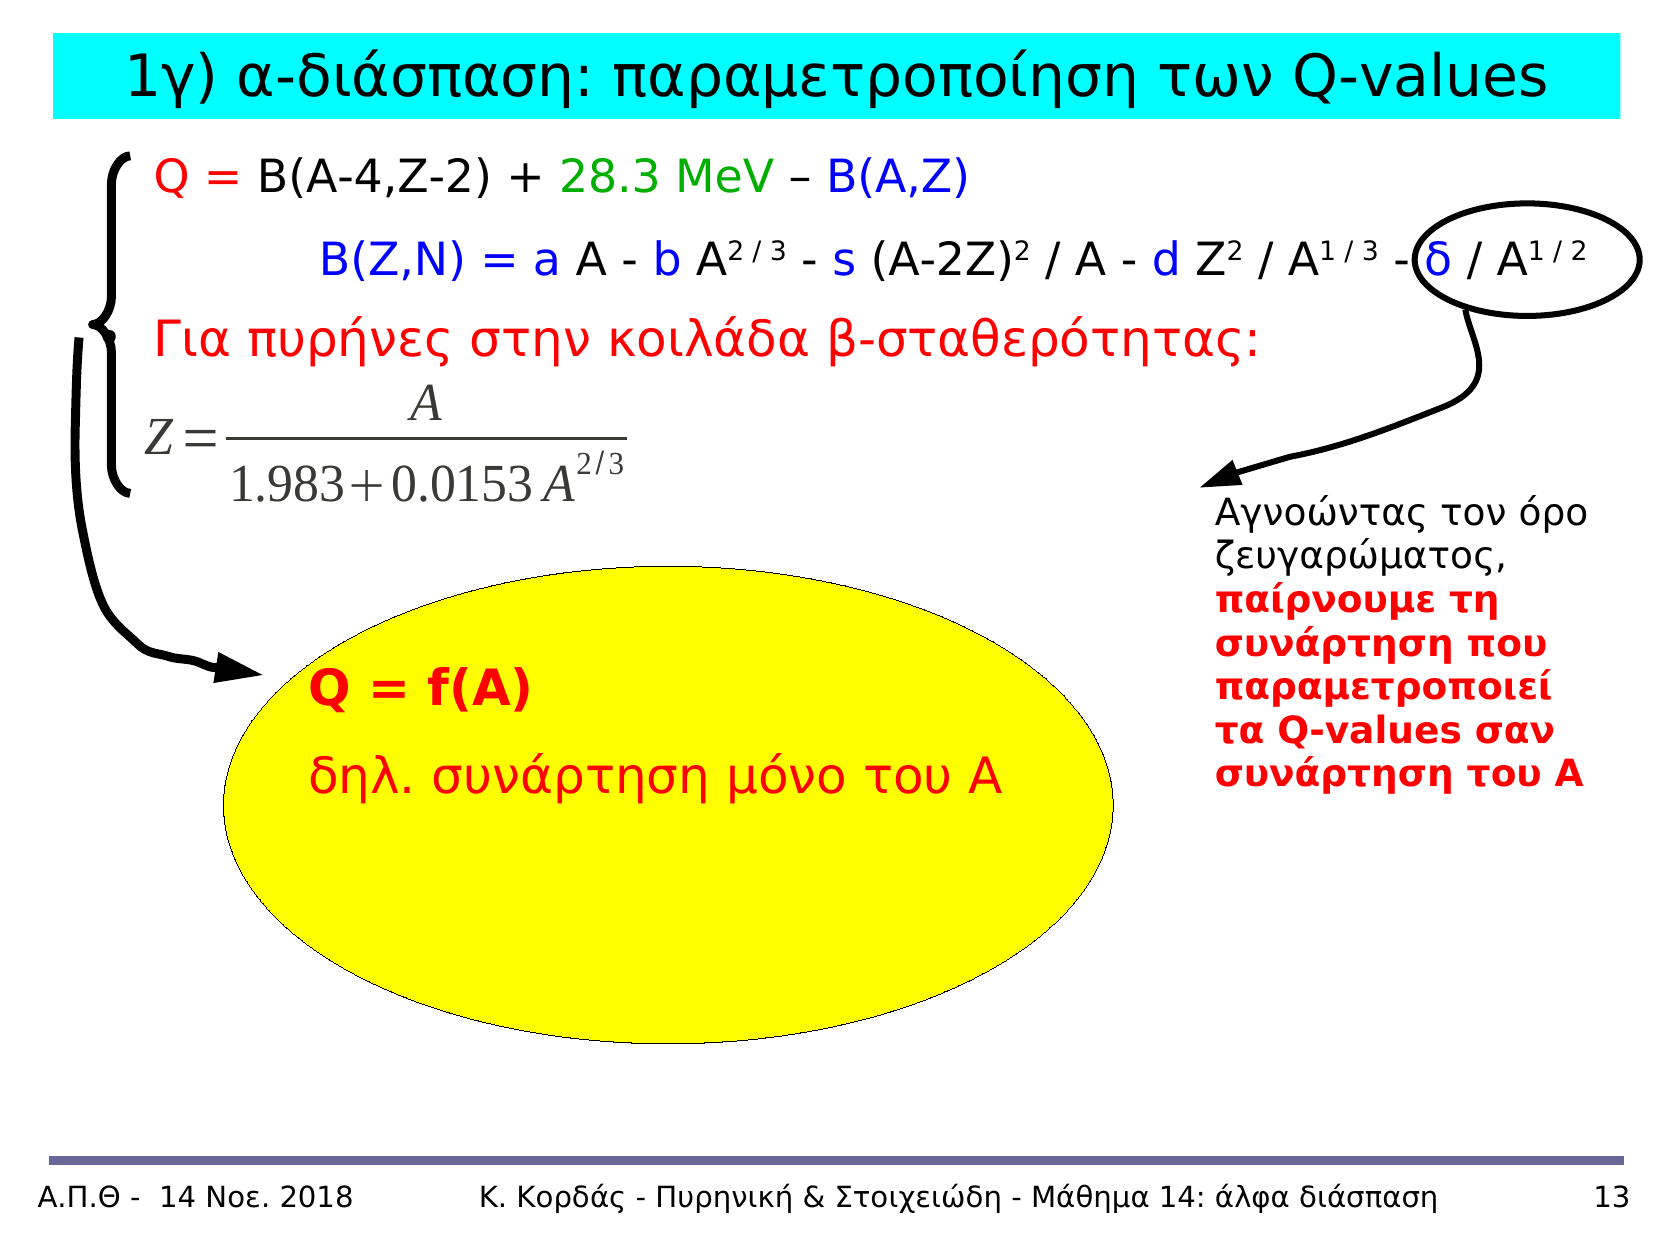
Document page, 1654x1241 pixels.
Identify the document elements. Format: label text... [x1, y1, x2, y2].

text_box Q = f(A) δηλ. συνάρτηση μόνο του Α [237, 571, 1201, 894]
chart [128, 370, 641, 515]
title 1γ) α-διάσπαση: παραμετροποίηση των Q-values [53, 33, 1621, 119]
list Q = B(A-4,Z-2) + 28.3 MeV – B(A,Z) Β(Ζ,Ν) = a A - b A2 / 3 - s (Α-2Z)2 / A - d Z2 / A1 / 3 - δ / A1 / 2 Για πυρήνες στην κοιλάδα β-σταθερότητας: [82, 150, 1613, 663]
list Q = B(A-4,Z-2) + 28.3 MeV – B(A,Z) Β(Ζ,Ν) = a A - b A2 / 3 - s (Α-2Z)2 / A - d Z2 / A1 / 3 - δ / A1 / 2 Για πυρήνες στην κοιλάδα β-σταθερότητας: [1240, 301, 1613, 483]
list Q = B(A-4,Z-2) + 28.3 MeV – B(A,Z) Β(Ζ,Ν) = a A - b A2 / 3 - s (Α-2Z)2 / A - d Z2 / A1 / 3 - δ / A1 / 2 Για πυρήνες στην κοιλάδα β-σταθερότητας: [1418, 207, 1613, 312]
list Q = B(A-4,Z-2) + 28.3 MeV – B(A,Z) Β(Ζ,Ν) = a A - b A2 / 3 - s (Α-2Z)2 / A - d Z2 / A1 / 3 - δ / A1 / 2 Για πυρήνες στην κοιλάδα β-σταθερότητας: [82, 555, 1613, 1112]
text_box Αγνοώντας τον όρο ζευγαρώματος, παίρνουμε τη συνάρτηση που παραμετροποιεί τα Q-values σαν συνάρτηση του Α [1200, 483, 1630, 807]
